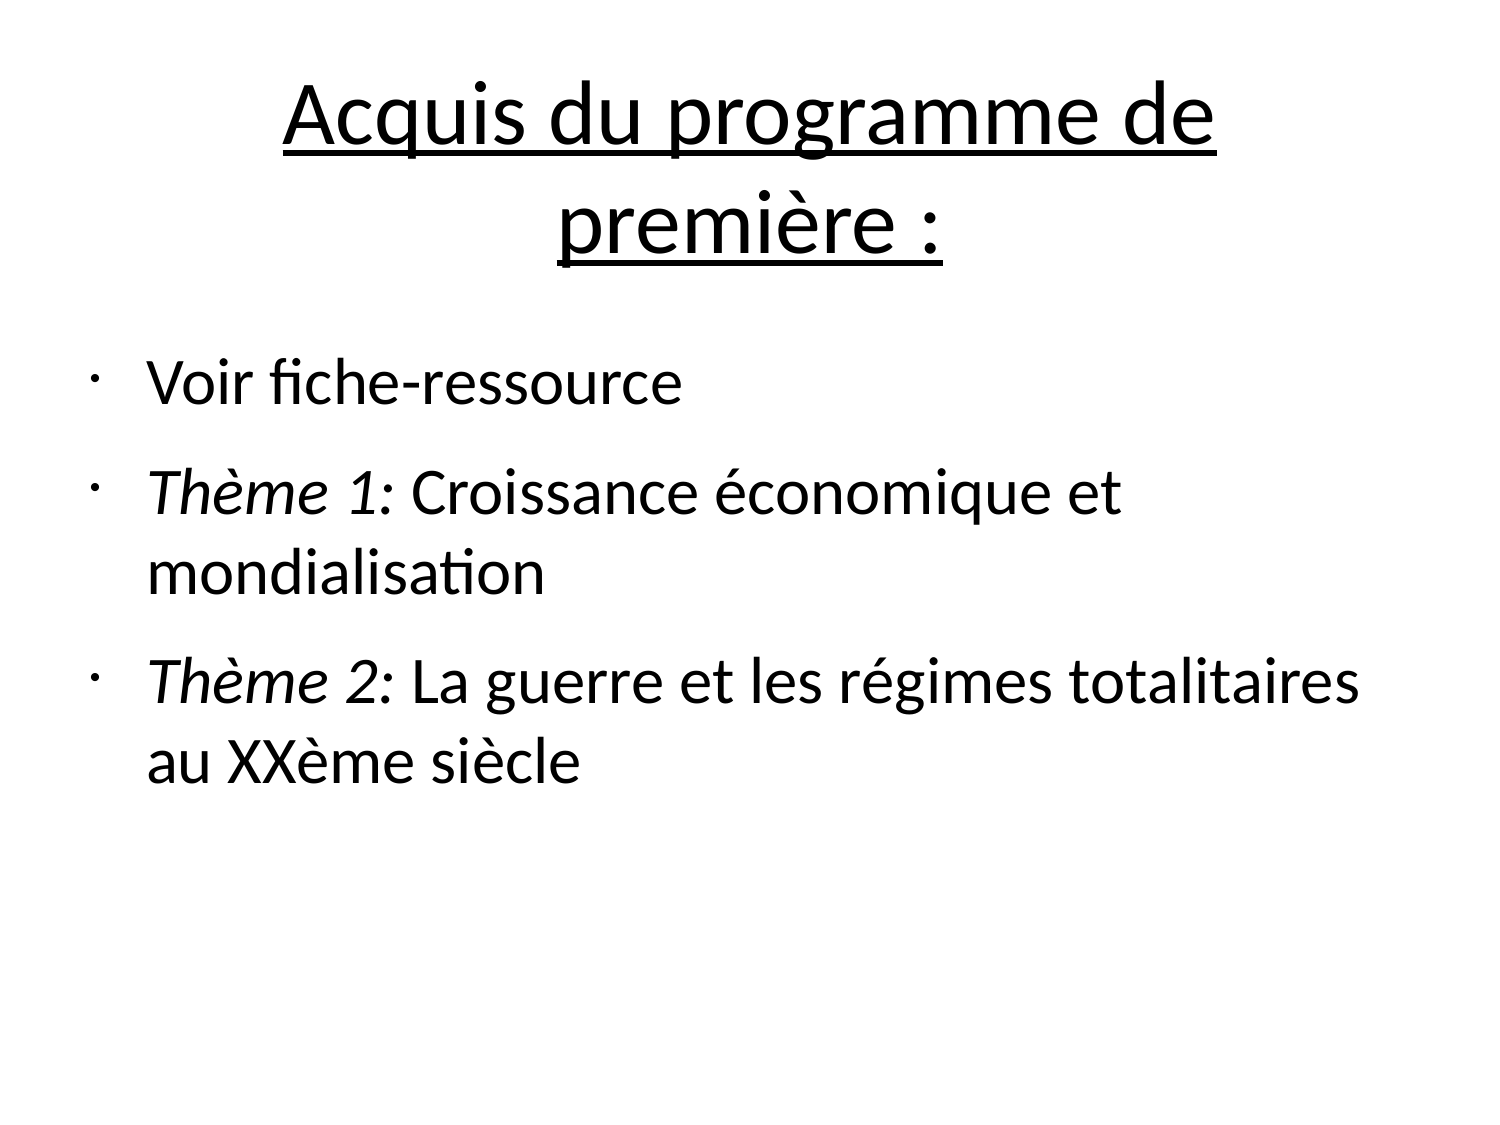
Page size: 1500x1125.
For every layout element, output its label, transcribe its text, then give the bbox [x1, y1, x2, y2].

list Voir fiche-ressource Thème 1: Croissance économique et mondialisation Thème 2: La guerre et les régimes totalitaires au XXème siècle [75, 330, 1425, 1074]
title Acquis du programme de première : [75, 45, 1425, 233]
